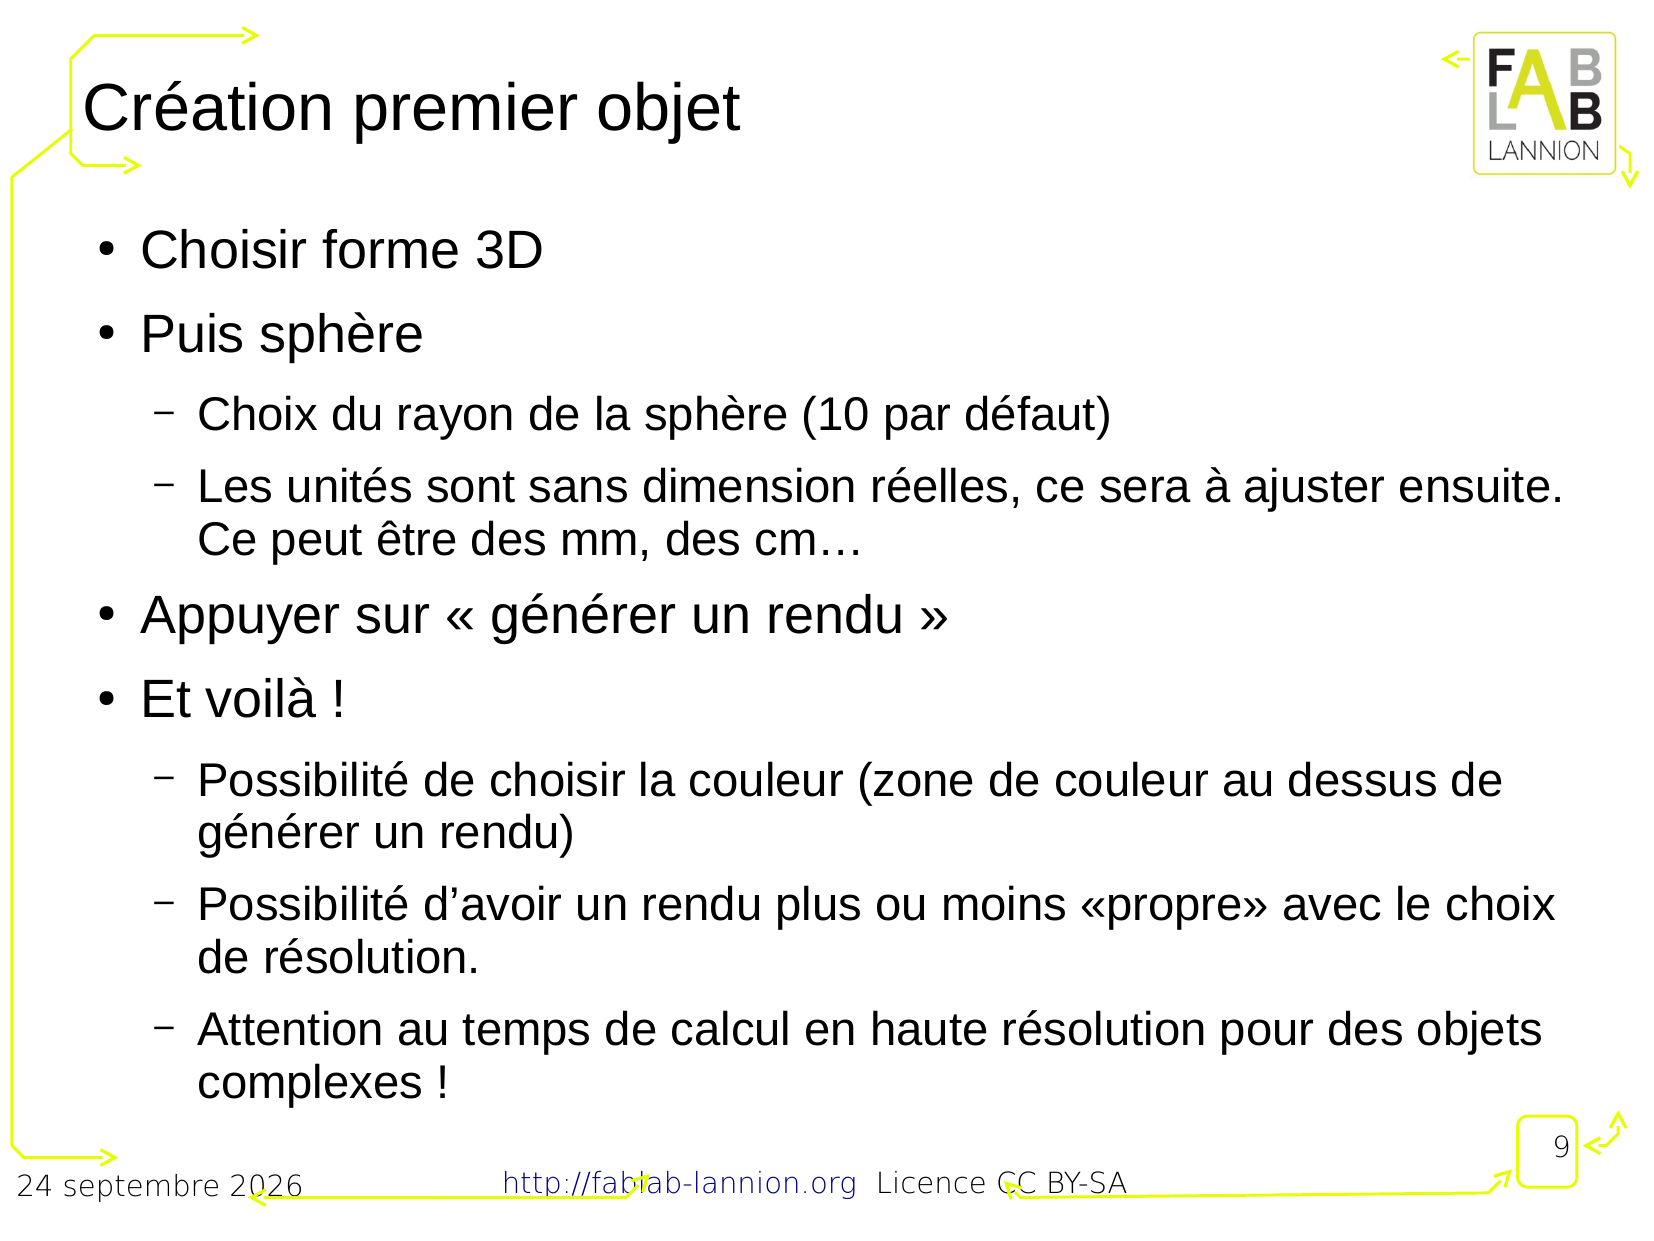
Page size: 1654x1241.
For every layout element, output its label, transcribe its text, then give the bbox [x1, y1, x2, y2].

list Choisir forme 3D Puis sphère Choix du rayon de la sphère (10 par défaut) Les unités sont sans dimension réelles, ce sera à ajuster ensuite. Ce peut être des mm, des cm… Appuyer sur « générer un rendu » Et voilà ! Possibilité de choisir la couleur (zone de couleur au dessus de générer un rendu) Possibilité d’avoir un rendu plus ou moins «propre» avec le choix de résolution. Attention au temps de calcul en haute résolution pour des objets complexes ! [82, 219, 1571, 1111]
title Création premier objet [82, 49, 1441, 166]
picture [1470, 29, 1619, 178]
